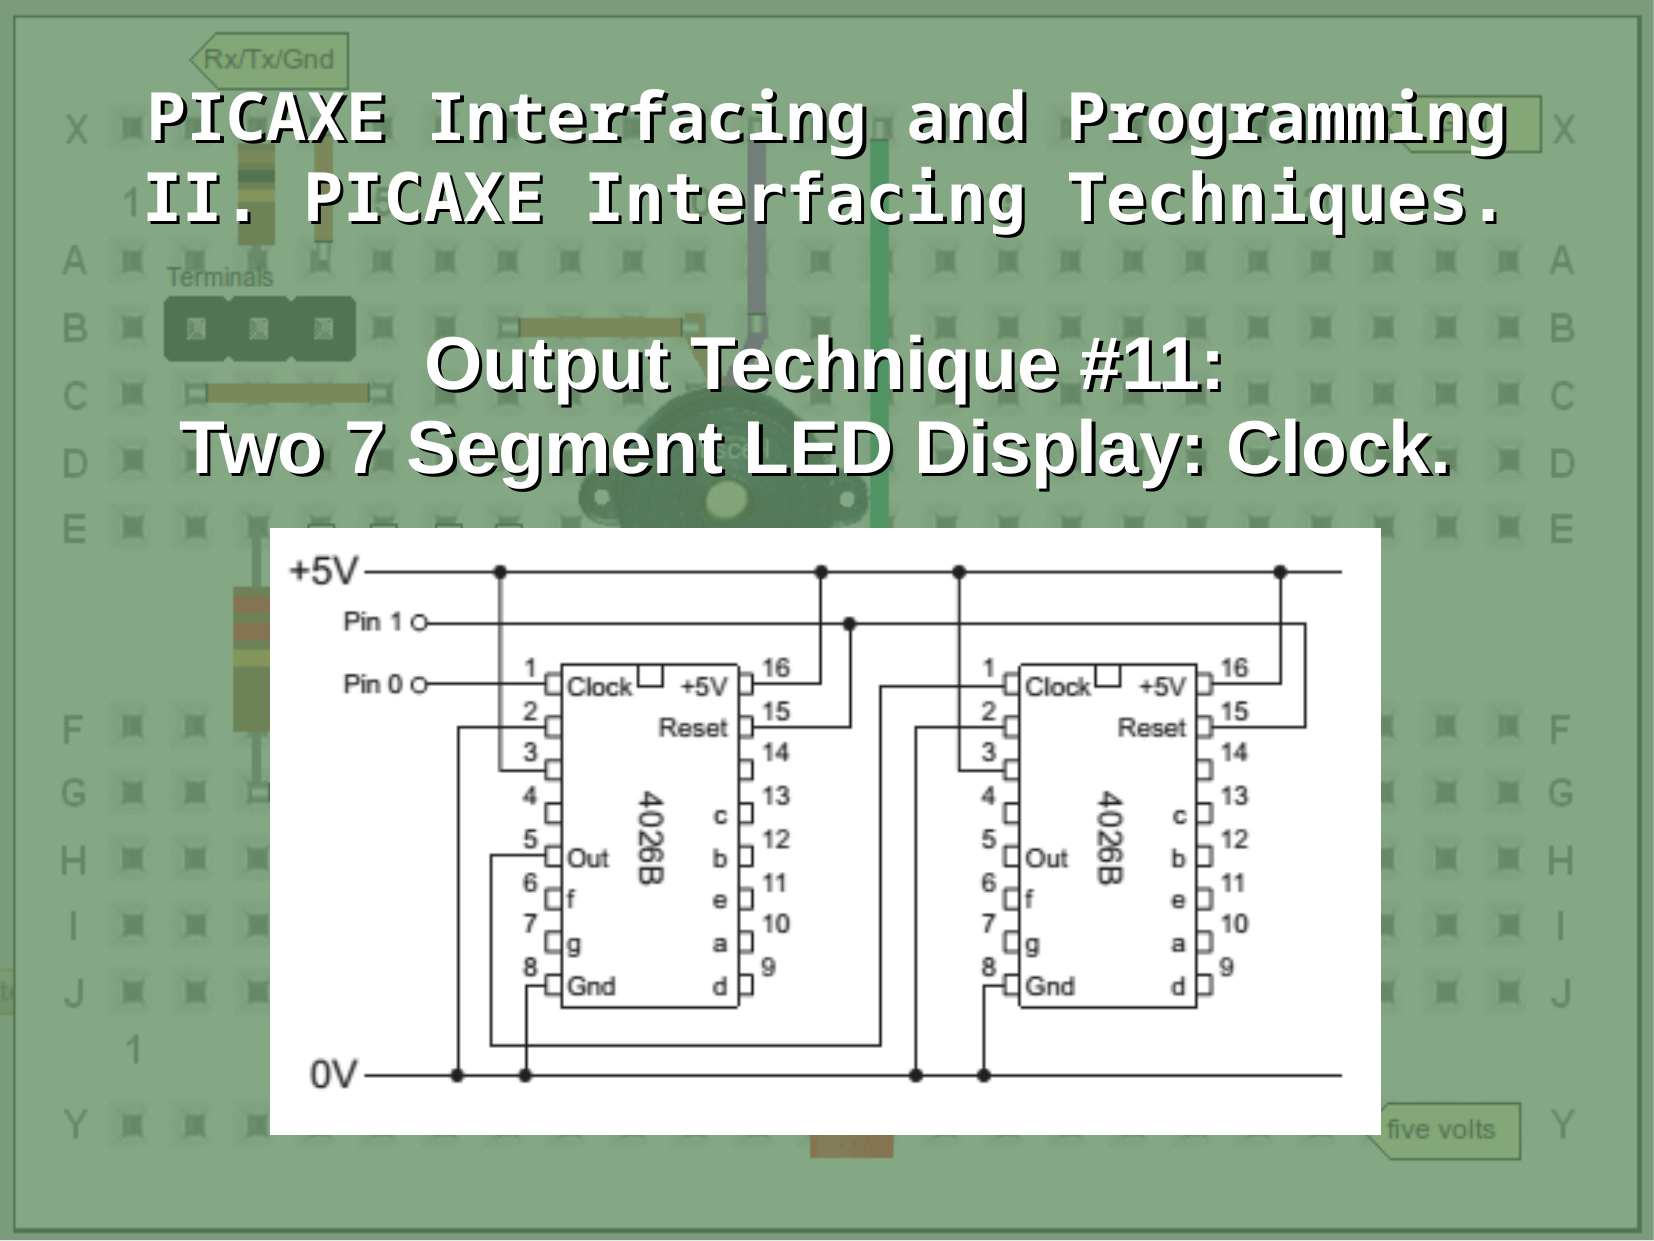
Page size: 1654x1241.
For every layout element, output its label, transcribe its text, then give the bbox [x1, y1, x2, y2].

text_box [71, 382, 1561, 1102]
subtitle Output Technique #11: Two 7 Segment LED Display: Clock. [71, 321, 1561, 382]
title PICAXE Interfacing and Programming II. PICAXE Interfacing Techniques. [82, 37, 1571, 269]
subtitle Output Technique #11: Two 7 Segment LED Display: Clock. [71, 1102, 1561, 1162]
picture [0, 0, 1654, 1241]
